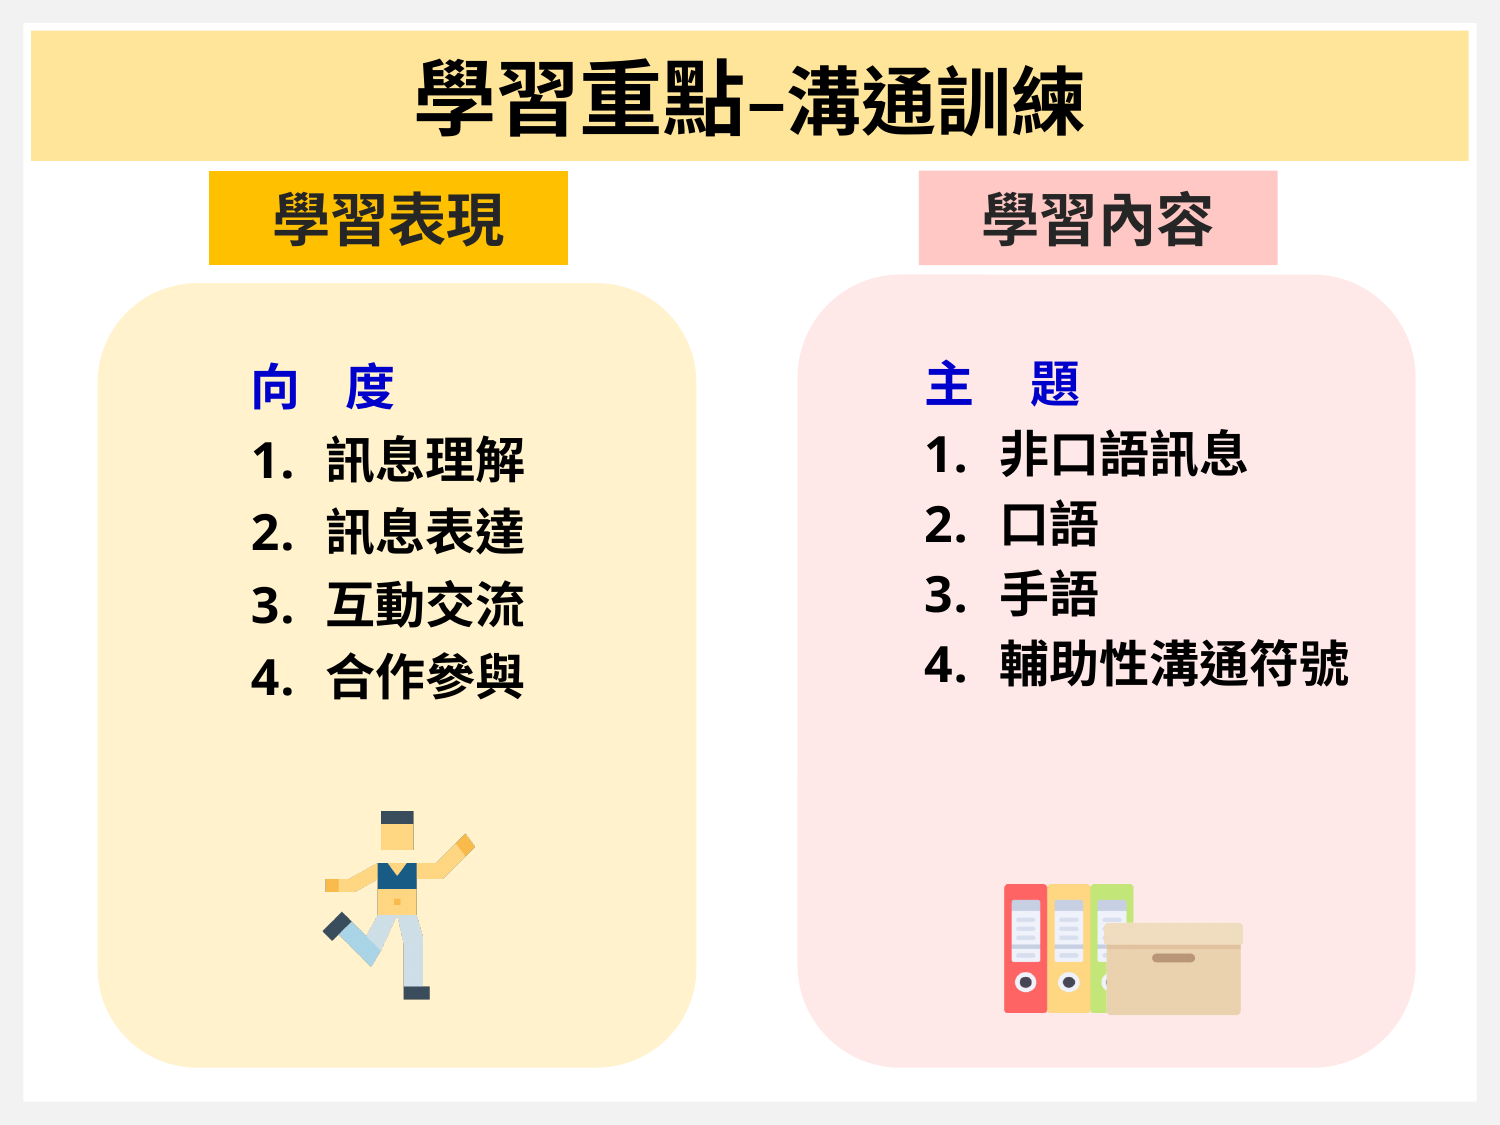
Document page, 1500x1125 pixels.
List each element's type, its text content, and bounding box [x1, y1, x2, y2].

text_box 學習重點–溝通訓練 [31, 30, 1469, 161]
picture [999, 884, 1243, 1033]
text_box 向 度 訊息理解 訊息表達 互動交流 合作參與 [236, 348, 541, 714]
picture [293, 801, 501, 1009]
text_box [797, 274, 1416, 1068]
text_box 學習內容 [919, 171, 1278, 265]
text_box [97, 283, 697, 1068]
text_box 主 題 非口語訊息 口語 手語 輔助性溝通符號 [909, 345, 1367, 700]
text_box 學習表現 [209, 171, 568, 265]
